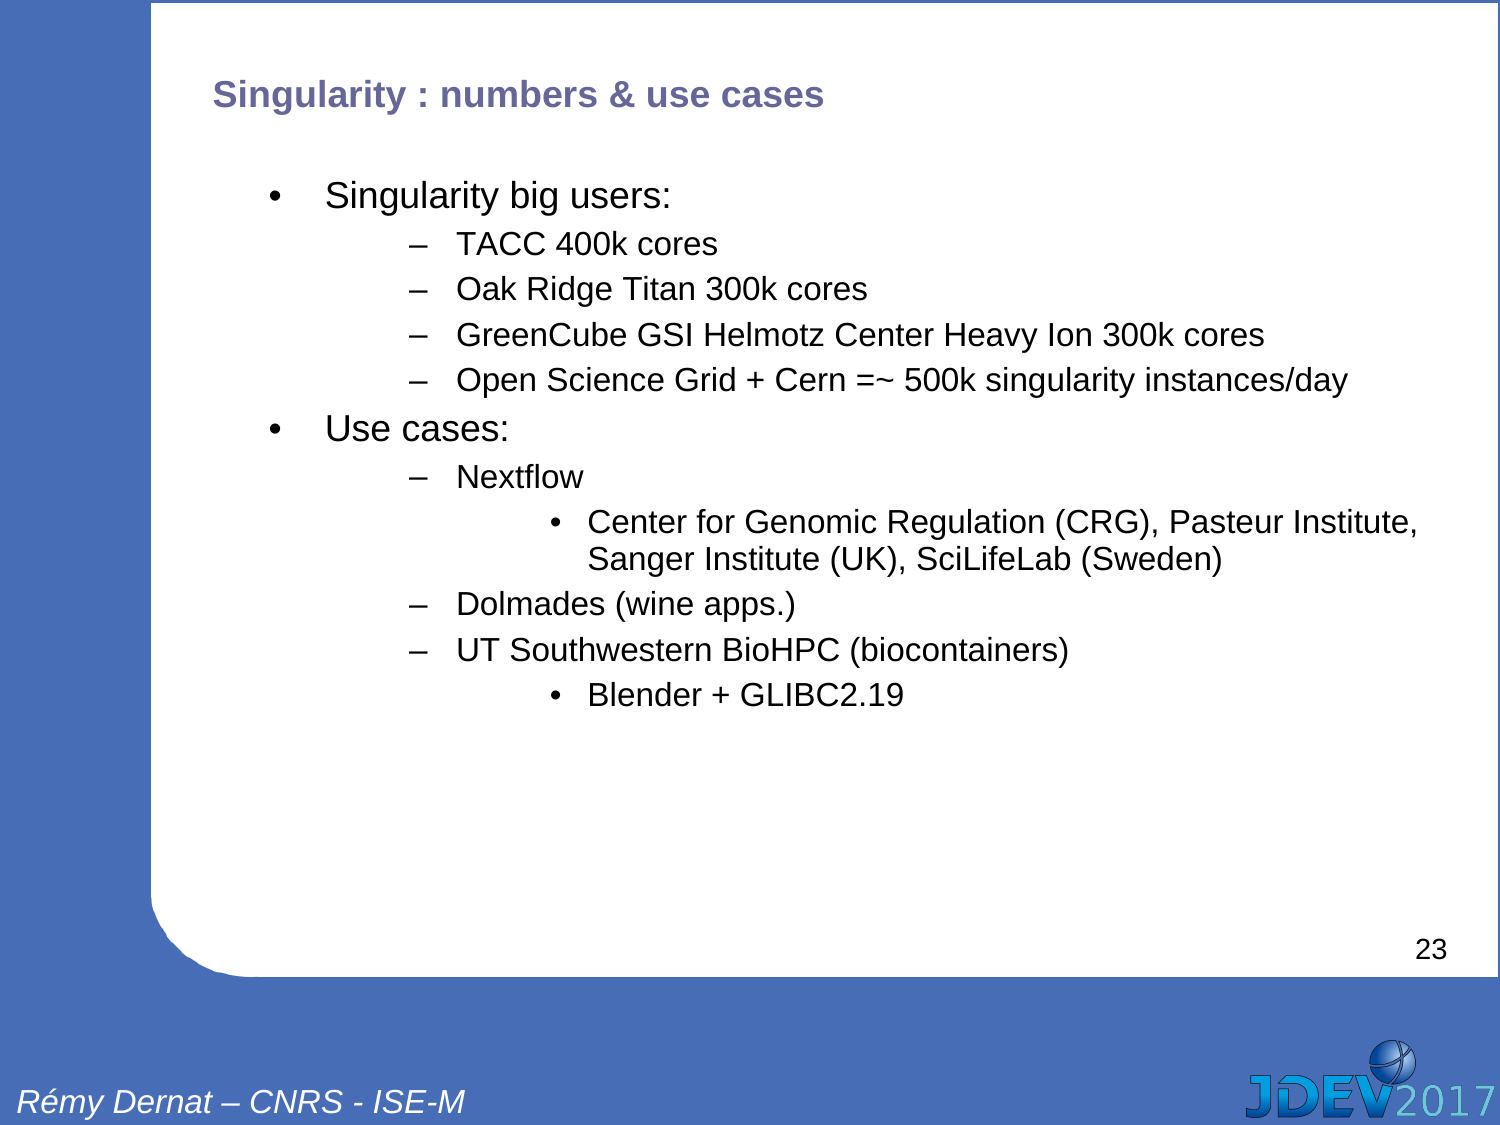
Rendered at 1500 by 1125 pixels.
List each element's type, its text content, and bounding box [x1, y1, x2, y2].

text_box Rémy Dernat – CNRS - ISE-M [0, 1075, 488, 1125]
picture [0, 0, 1500, 1125]
title Singularity : numbers & use cases [212, 24, 1447, 164]
list Singularity big users: TACC 400k cores Oak Ridge Titan 300k cores GreenCube GSI Helmotz Center Heavy Ion 300k cores Open Science Grid + Cern =~ 500k singularity instances/day Use cases: Nextflow Center for Genomic Regulation (CRG), Pasteur Institute, Sanger Institute (UK), SciLifeLab (Sweden) Dolmades (wine apps.) UT Southwestern BioHPC (biocontainers) Blender + GLIBC2.19 [212, 174, 1448, 828]
